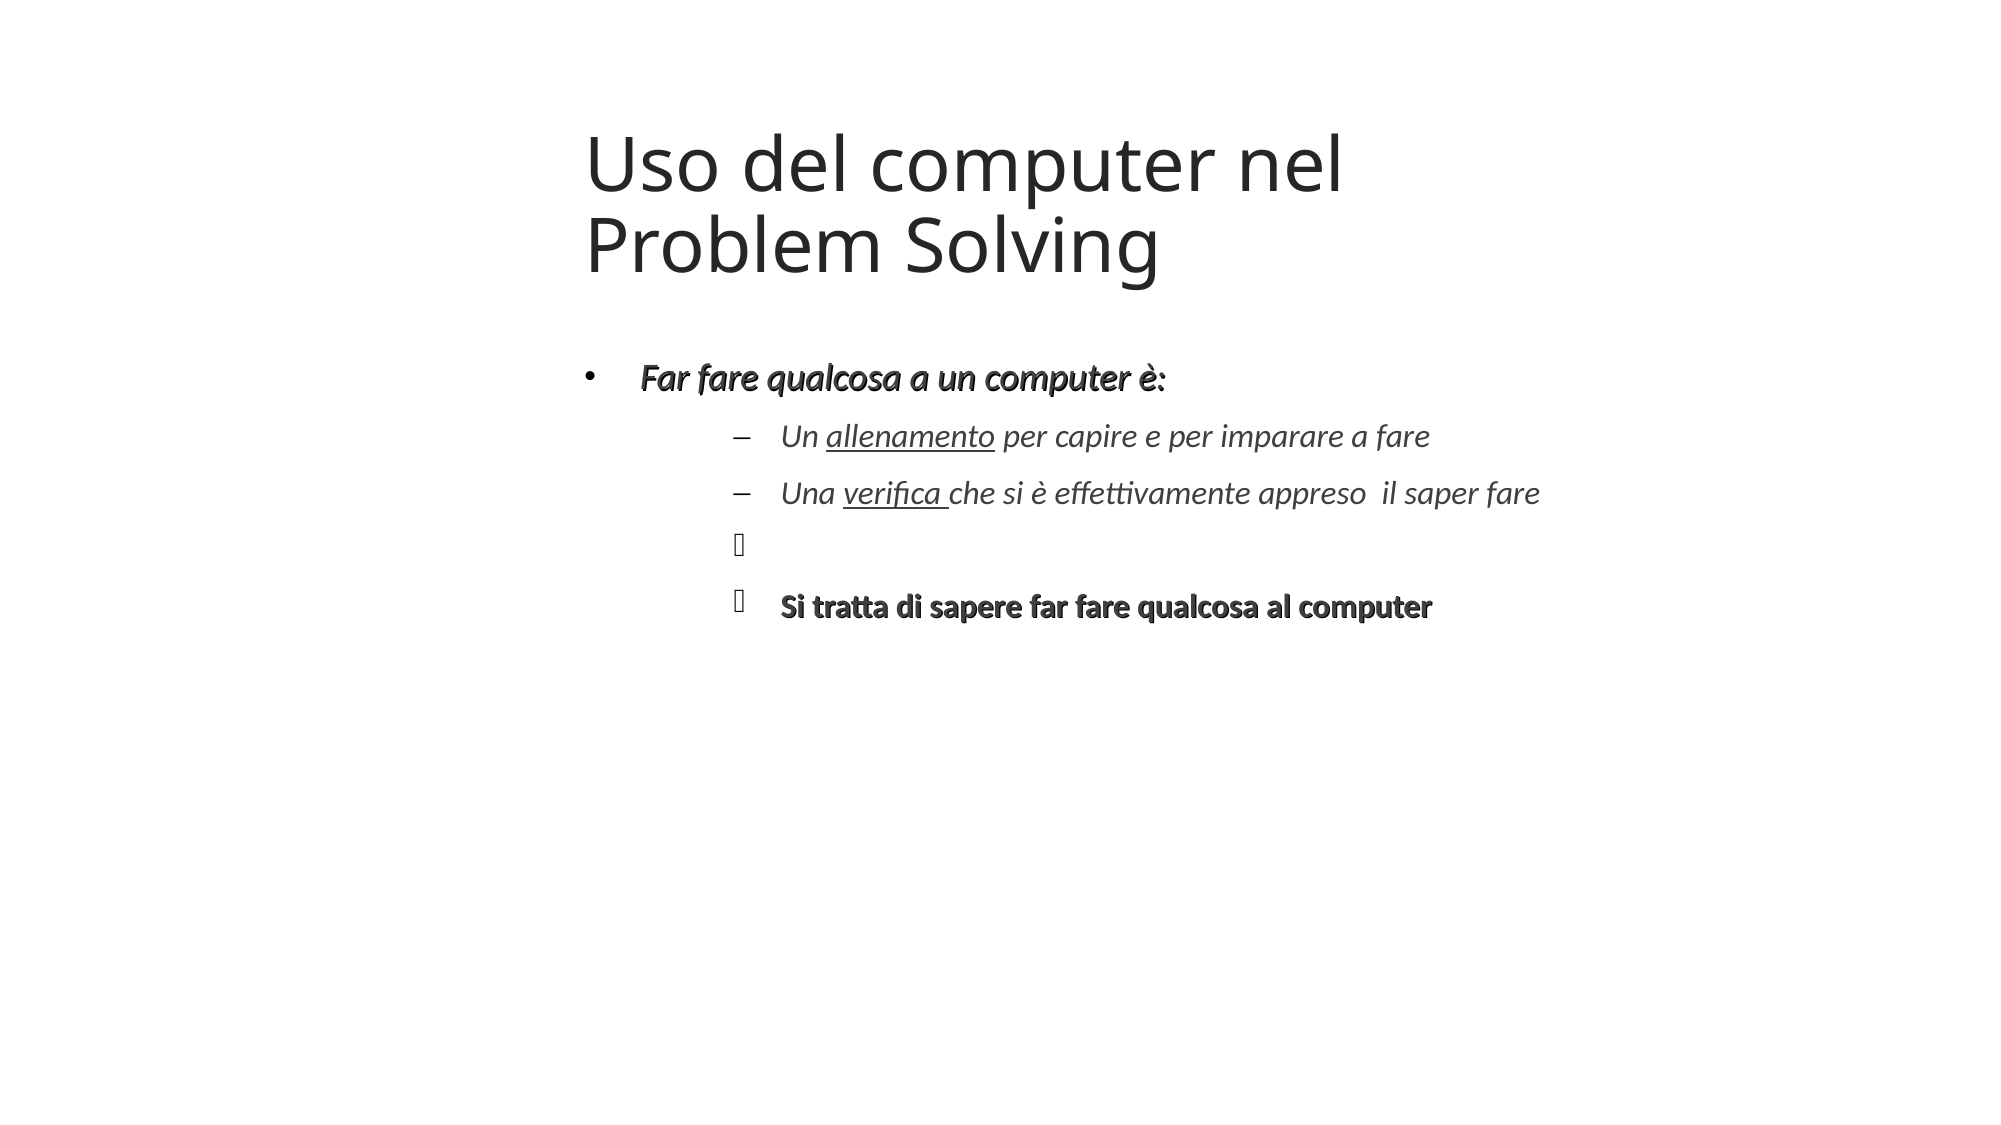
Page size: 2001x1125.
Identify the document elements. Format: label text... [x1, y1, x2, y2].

title Uso del computer nel Problem Solving [569, 102, 1651, 313]
list Far fare qualcosa a un computer è: Un allenamento per capire e per imparare a fare Una verifica che si è effettivamente appreso il saper fare Si tratta di sapere far fare qualcosa al computer [568, 350, 1651, 970]
